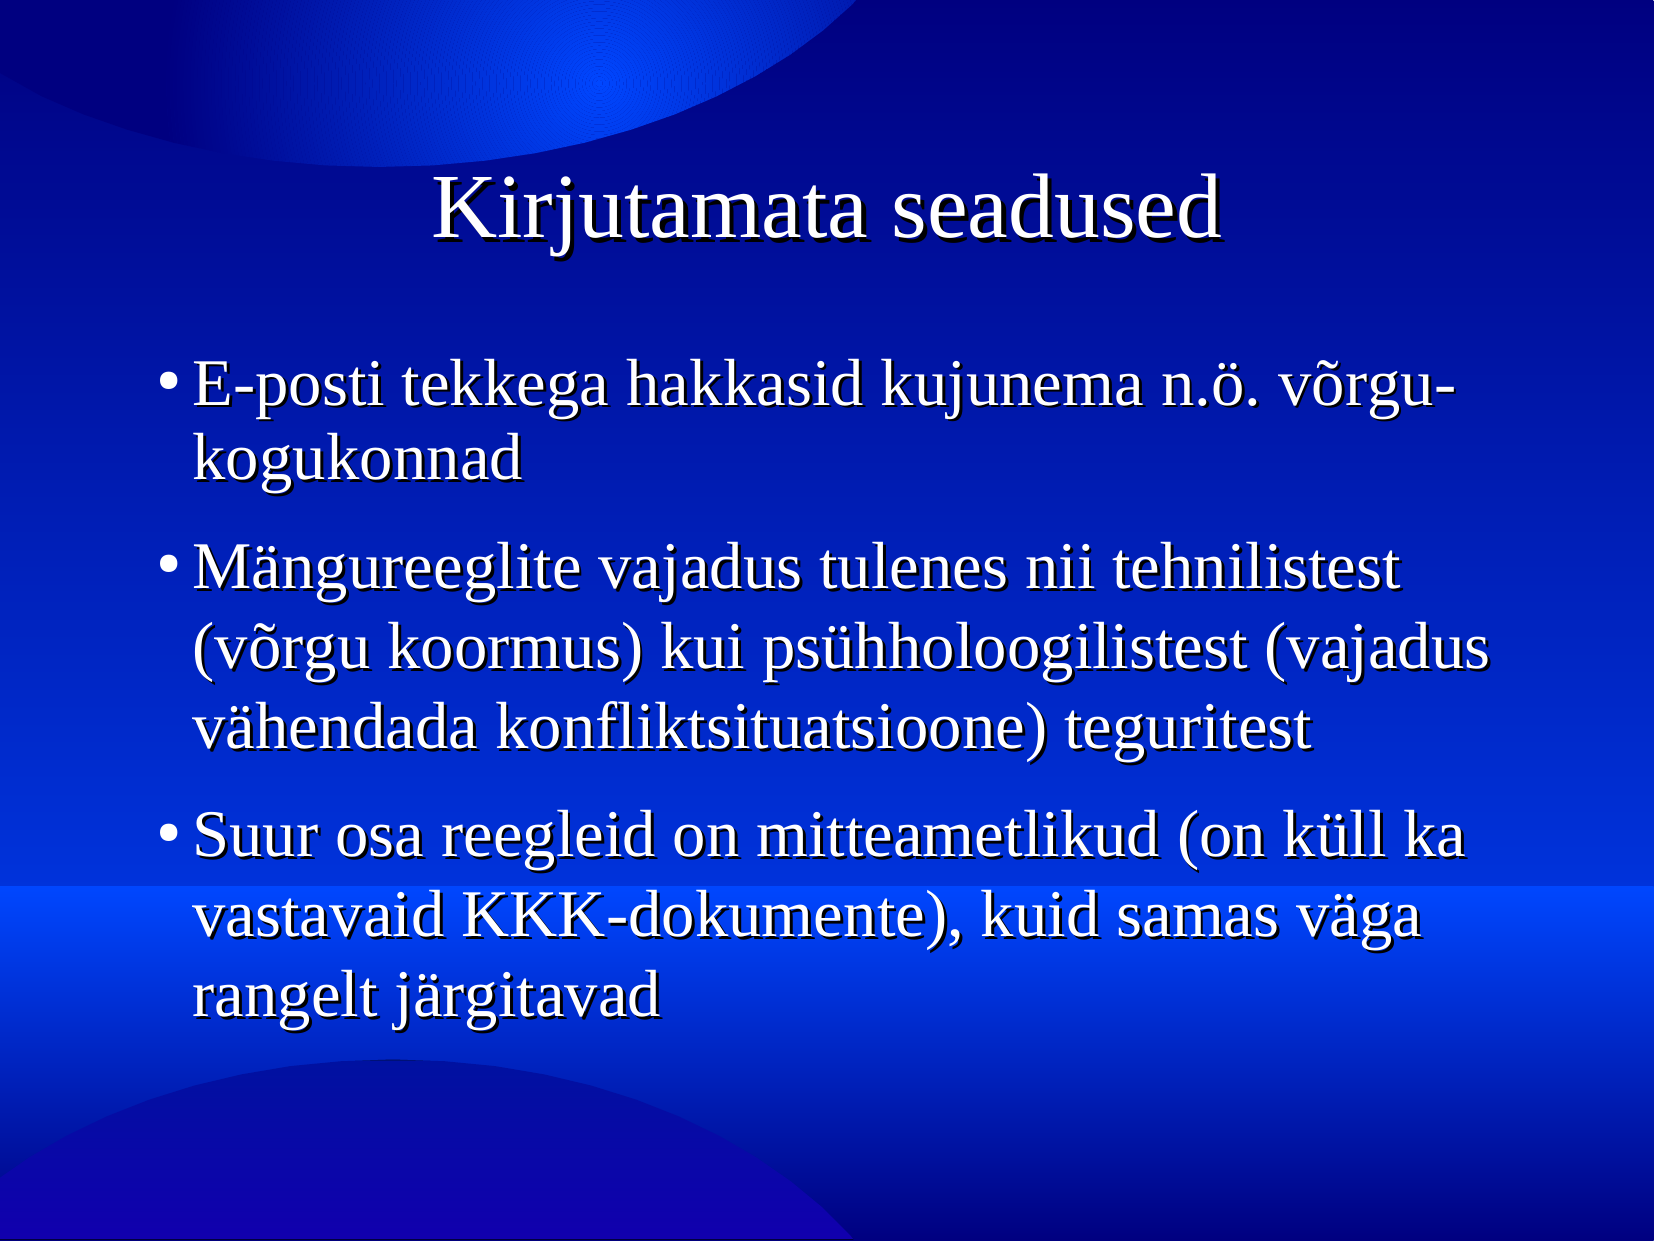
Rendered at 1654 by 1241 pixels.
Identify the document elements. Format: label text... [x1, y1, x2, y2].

title Kirjutamata seadused [121, 102, 1534, 311]
list E-posti tekkega hakkasid kujunema n.ö. võrgu- kogukonnad Mängureeglite vajadus tulenes nii tehnilistest (võrgu koormus) kui psühholoogilistest (vajadus vähendada konfliktsituatsioone) teguritest Suur osa reegleid on mitteametlikud (on küll ka vastavaid KKK-dokumente), kuid samas väga rangelt järgitavad [121, 344, 1534, 1127]
